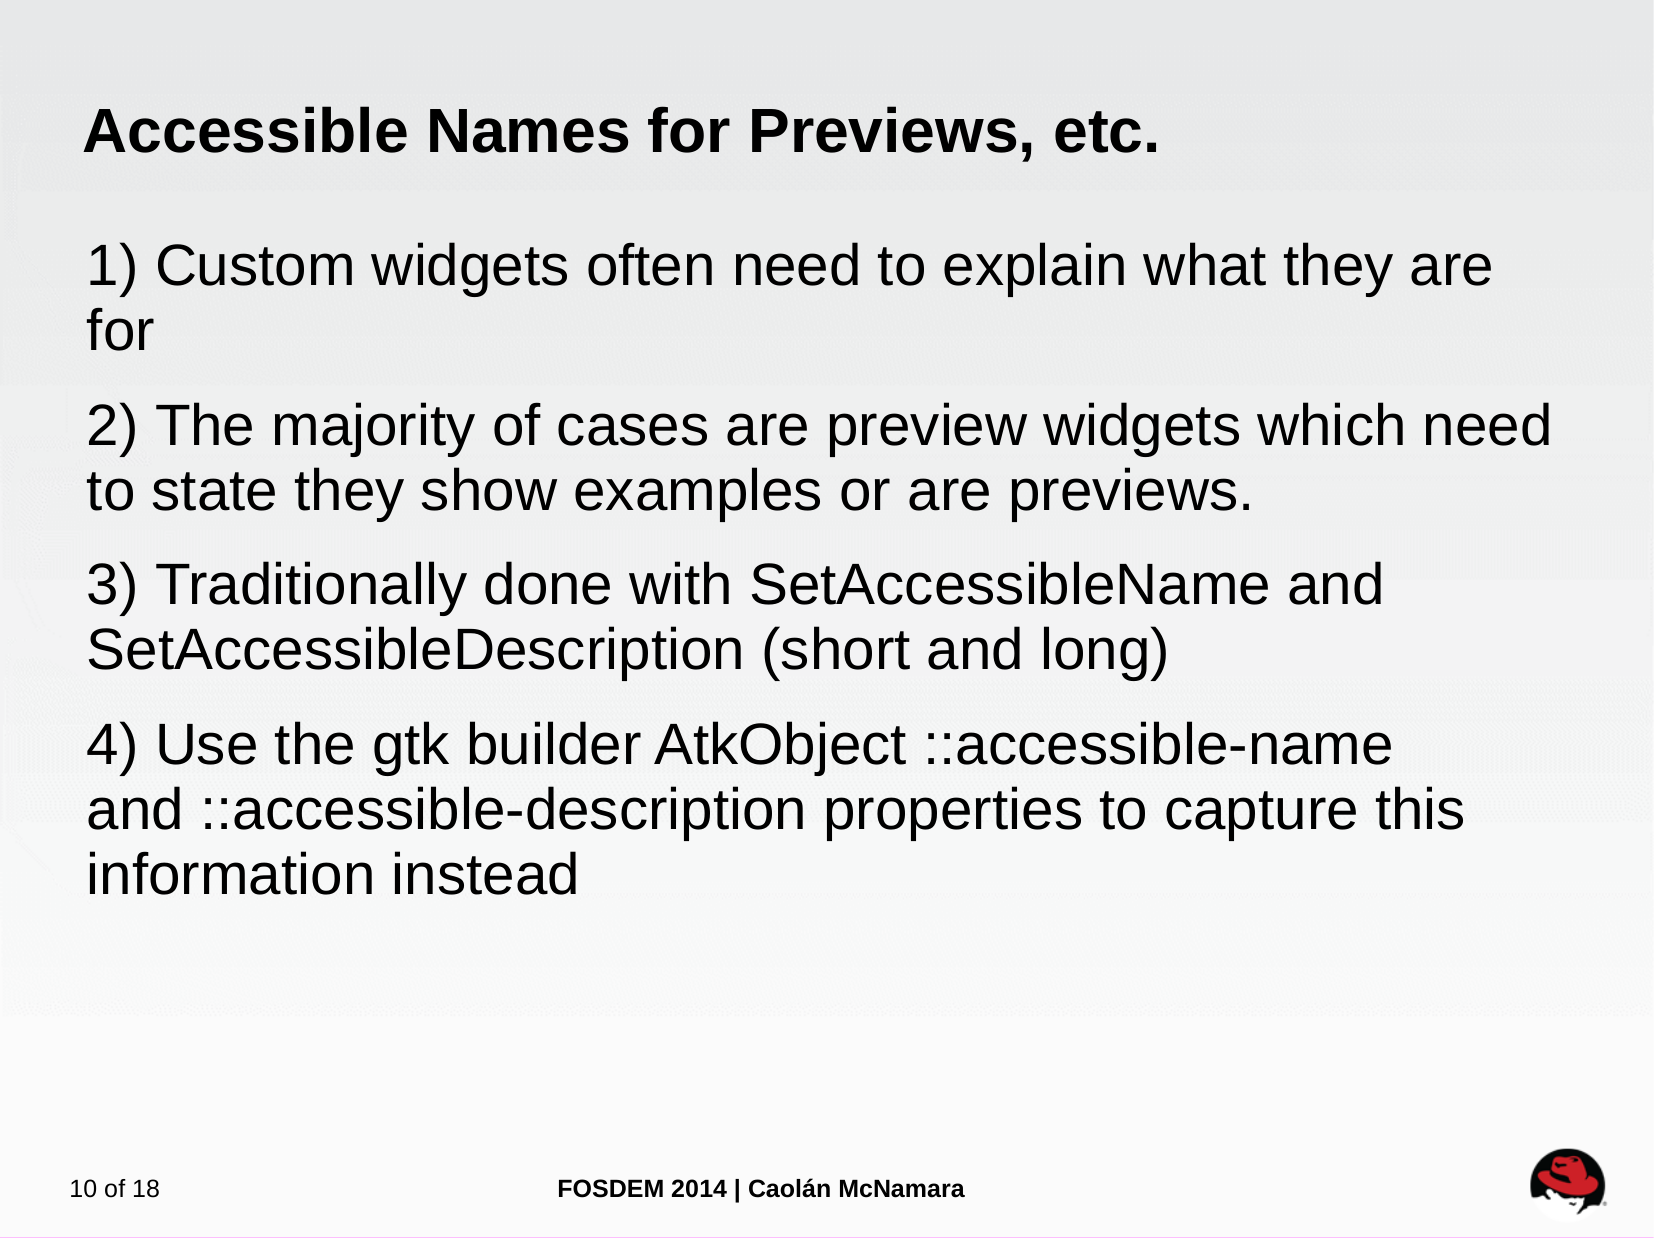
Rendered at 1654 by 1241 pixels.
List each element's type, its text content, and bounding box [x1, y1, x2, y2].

list Custom widgets often need to explain what they are for The majority of cases are preview widgets which need to state they show examples or are previews. Traditionally done with SetAccessibleName and SetAccessibleDescription (short and long) Use the gtk builder AtkObject ::accessible-name and ::accessible-description properties to capture this information instead [86, 232, 1576, 907]
title Accessible Names for Previews, etc. [82, 37, 1571, 226]
picture [0, 0, 1654, 1241]
